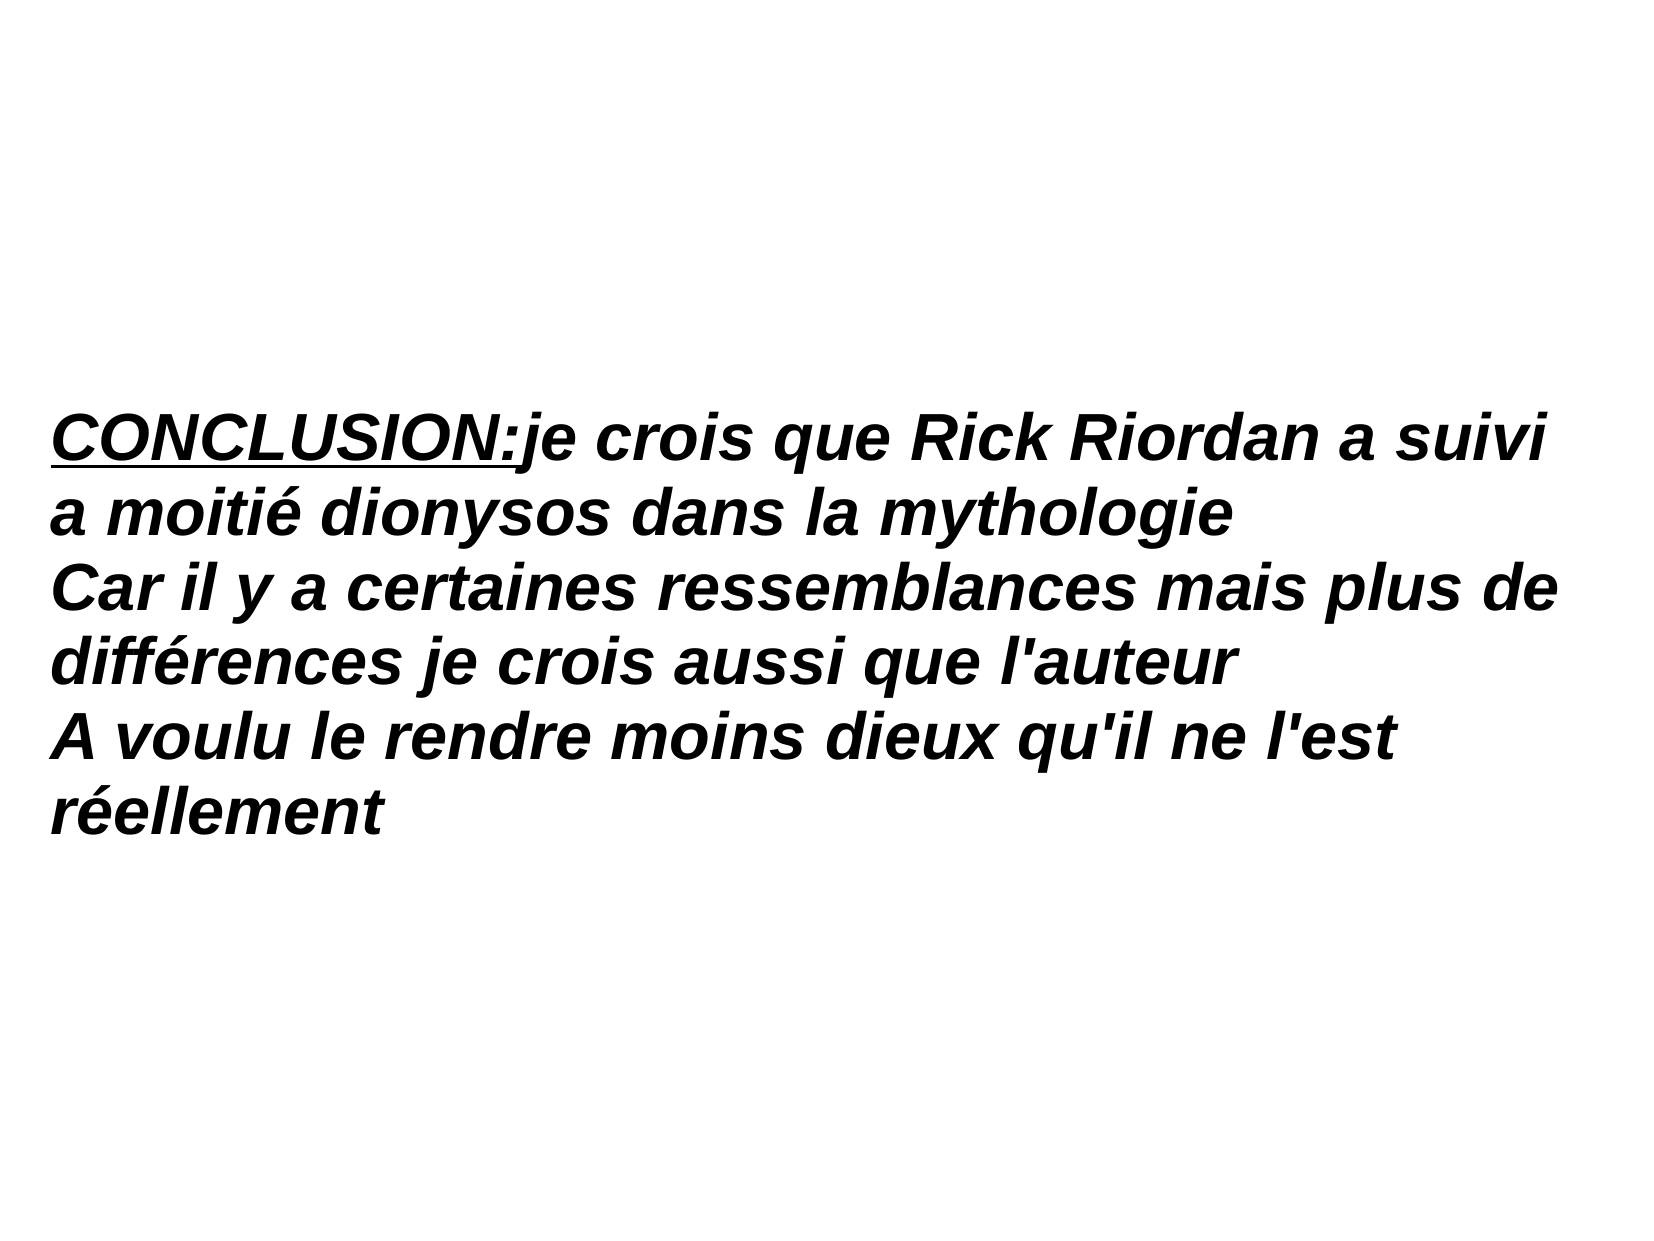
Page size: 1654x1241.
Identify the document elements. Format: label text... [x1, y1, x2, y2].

text_box CONCLUSION:je crois que Rick Riordan a suivi a moitié dionysos dans la mythologie Car il y a certaines ressemblances mais plus de différences je crois aussi que l'auteur A voulu le rendre moins dieux qu'il ne l'est réellement [36, 392, 1595, 857]
